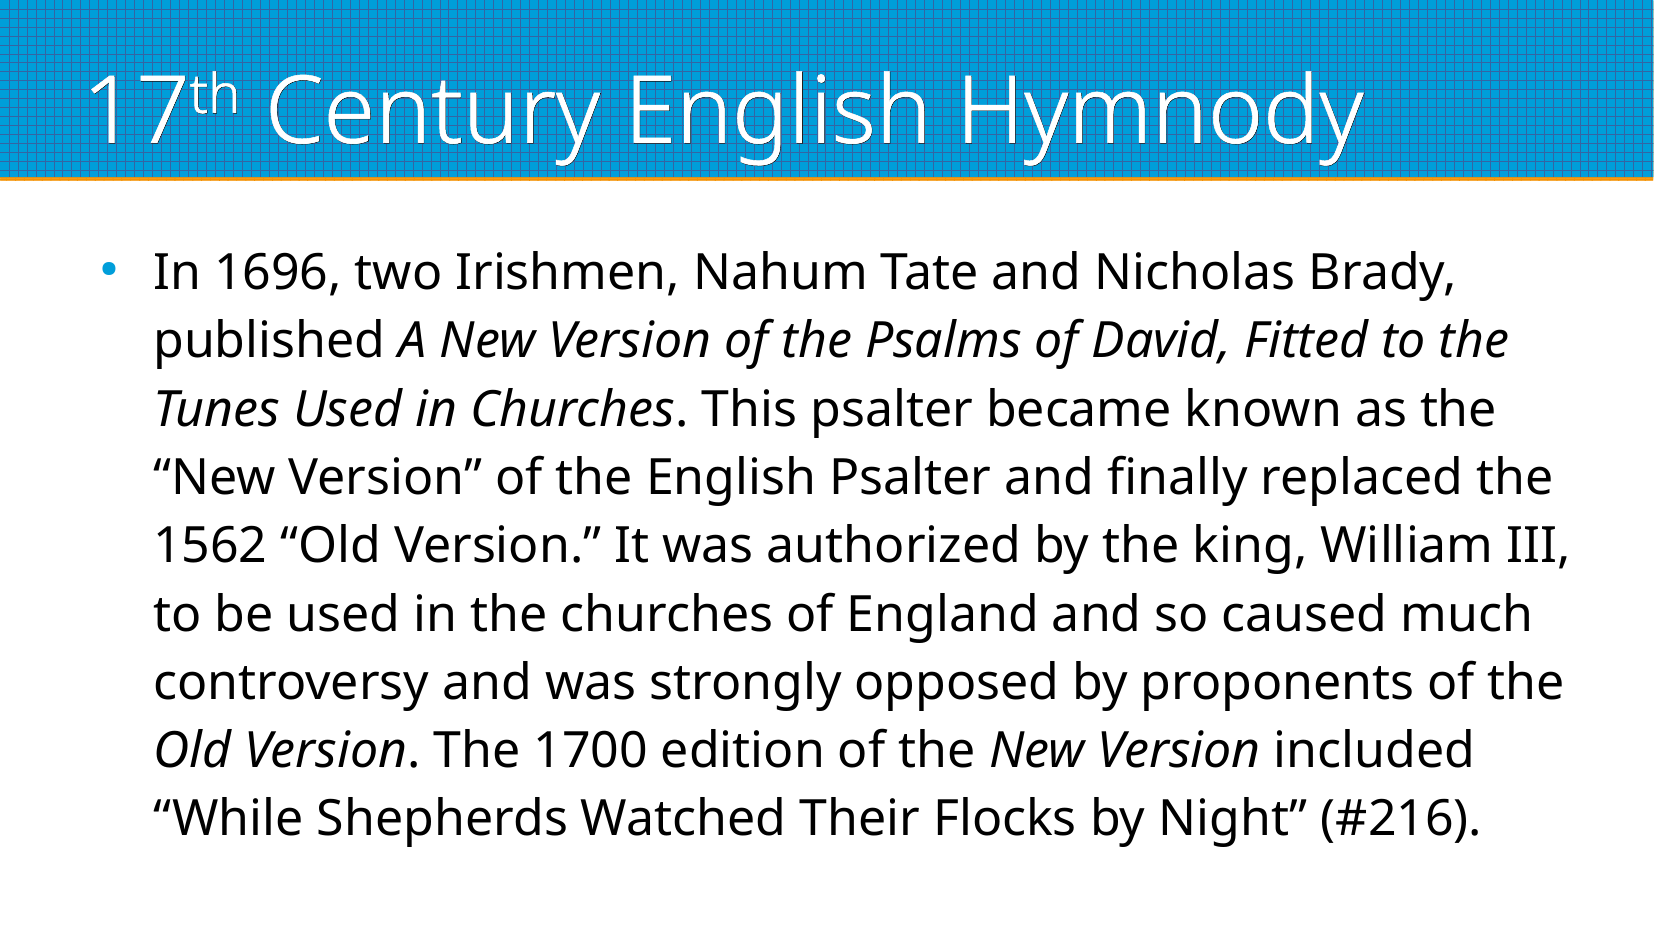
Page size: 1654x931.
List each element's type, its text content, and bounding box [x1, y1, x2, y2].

title 17th Century English Hymnody [82, 14, 1571, 171]
list In 1696, two Irishmen, Nahum Tate and Nicholas Brady, published A New Version of the Psalms of David, Fitted to the Tunes Used in Churches. This psalter became known as the “New Version” of the English Psalter and finally replaced the 1562 “Old Version.” It was authorized by the king, William III, to be used in the churches of England and so caused much controversy and was strongly opposed by proponents of the Old Version. The 1700 edition of the New Version included “While Shepherds Watched Their Flocks by Night” (#216). [82, 236, 1613, 863]
